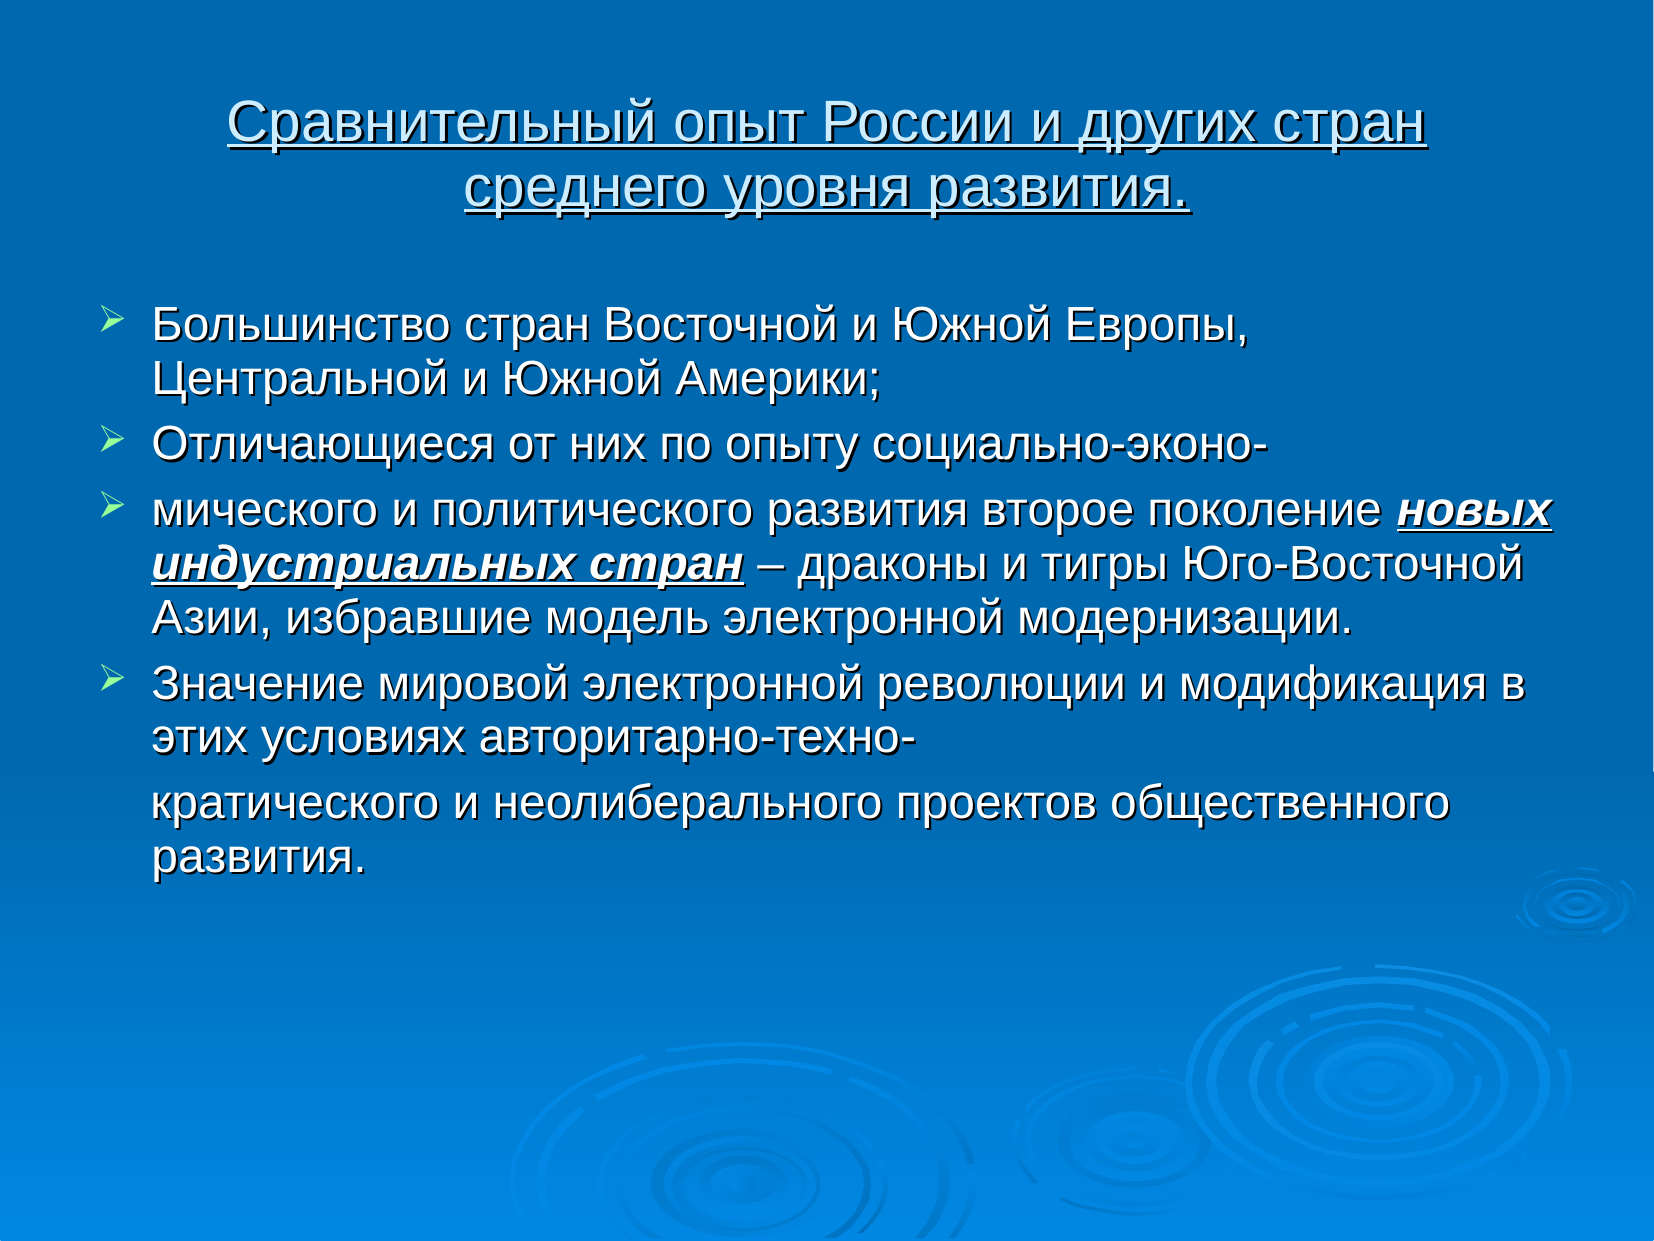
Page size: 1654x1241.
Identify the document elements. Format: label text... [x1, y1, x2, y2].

list Большинство стран Восточной и Южной Европы, Центральной и Южной Америки; Отличающиеся от них по опыту социально-эконо- мического и политического развития второе поколение новых индустриальных стран – драконы и тигры Юго-Восточной Азии, избравшие модель электронной модернизации. Значение мировой электронной революции и модификация в этих условиях авторитарно-техно- кратического и неолиберального проектов общественного развития. [82, 289, 1571, 1108]
title Сравнительный опыт России и других стран среднего уровня развития. [82, 50, 1571, 257]
